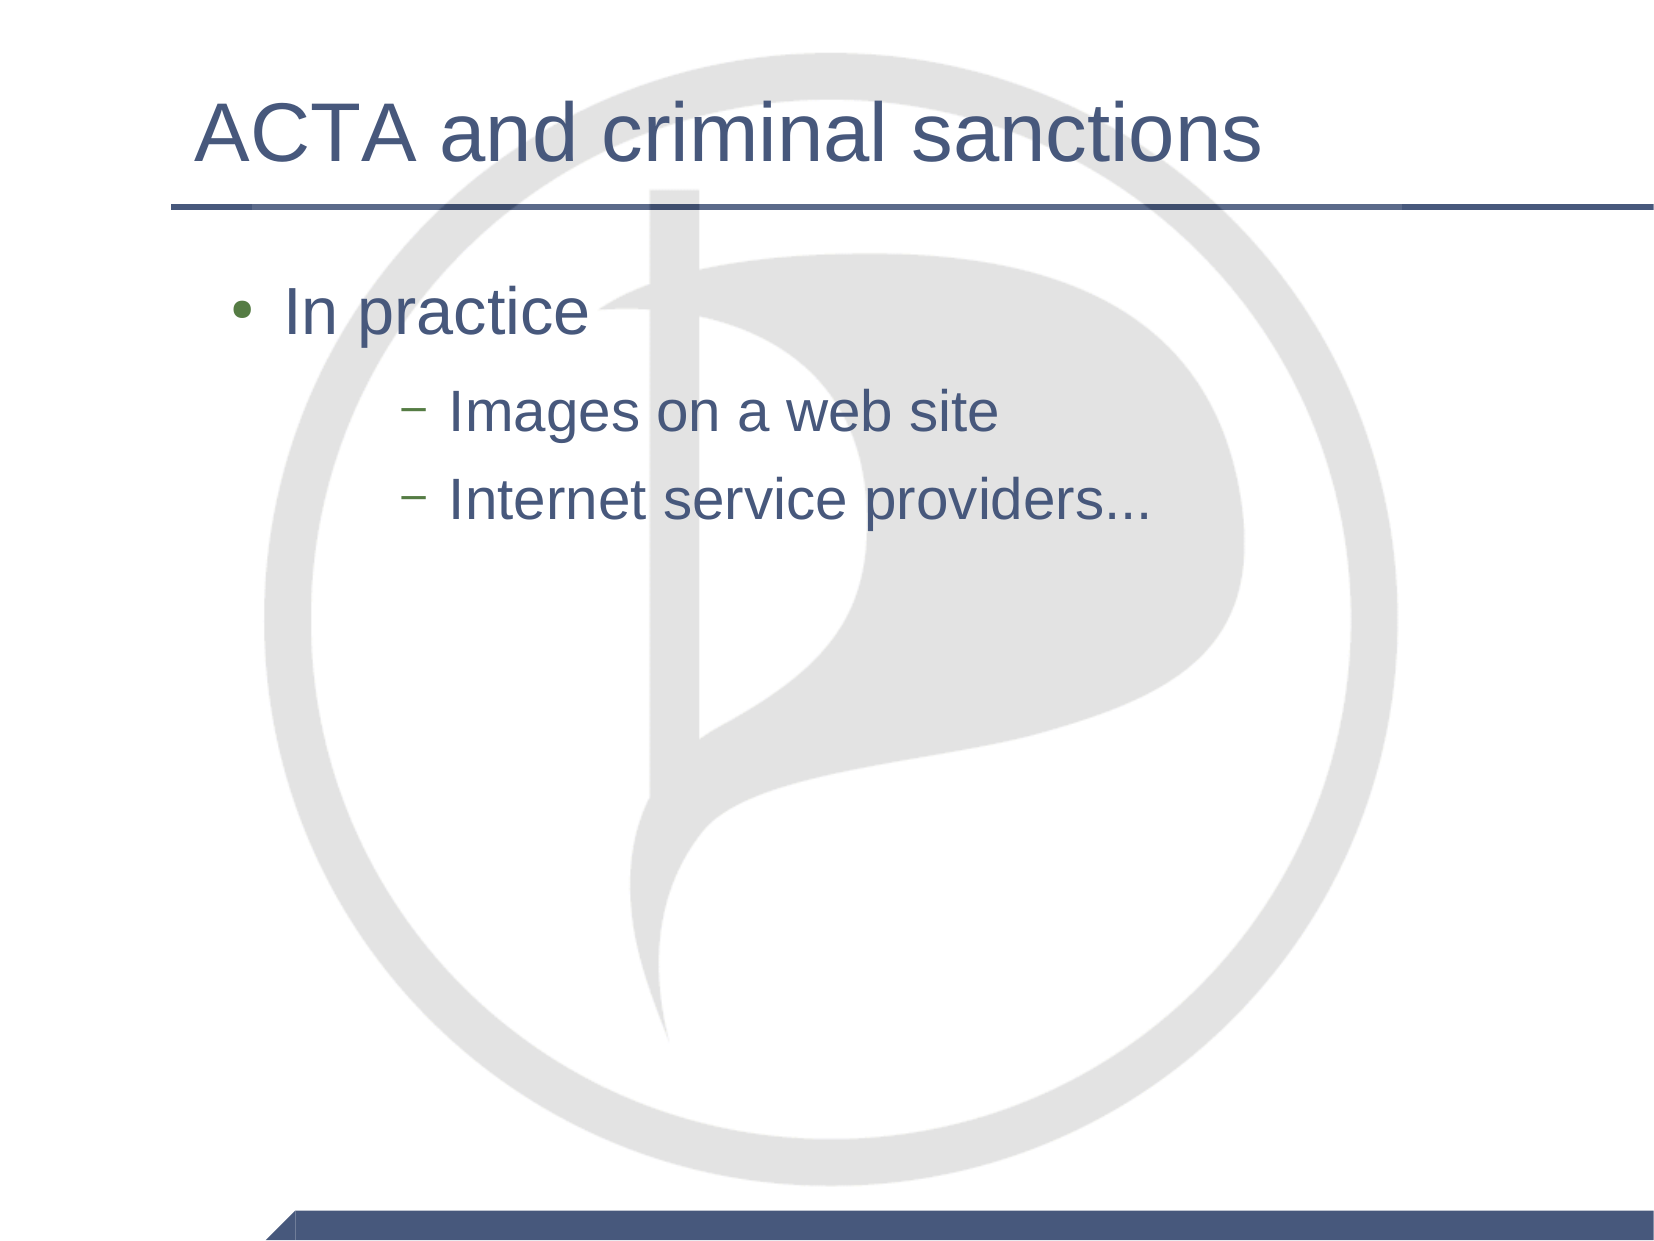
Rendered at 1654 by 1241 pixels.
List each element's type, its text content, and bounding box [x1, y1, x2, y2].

list In practice Images on a web site Internet service providers... [212, 274, 1530, 1093]
title ACTA and criminal sanctions [194, 29, 1530, 237]
